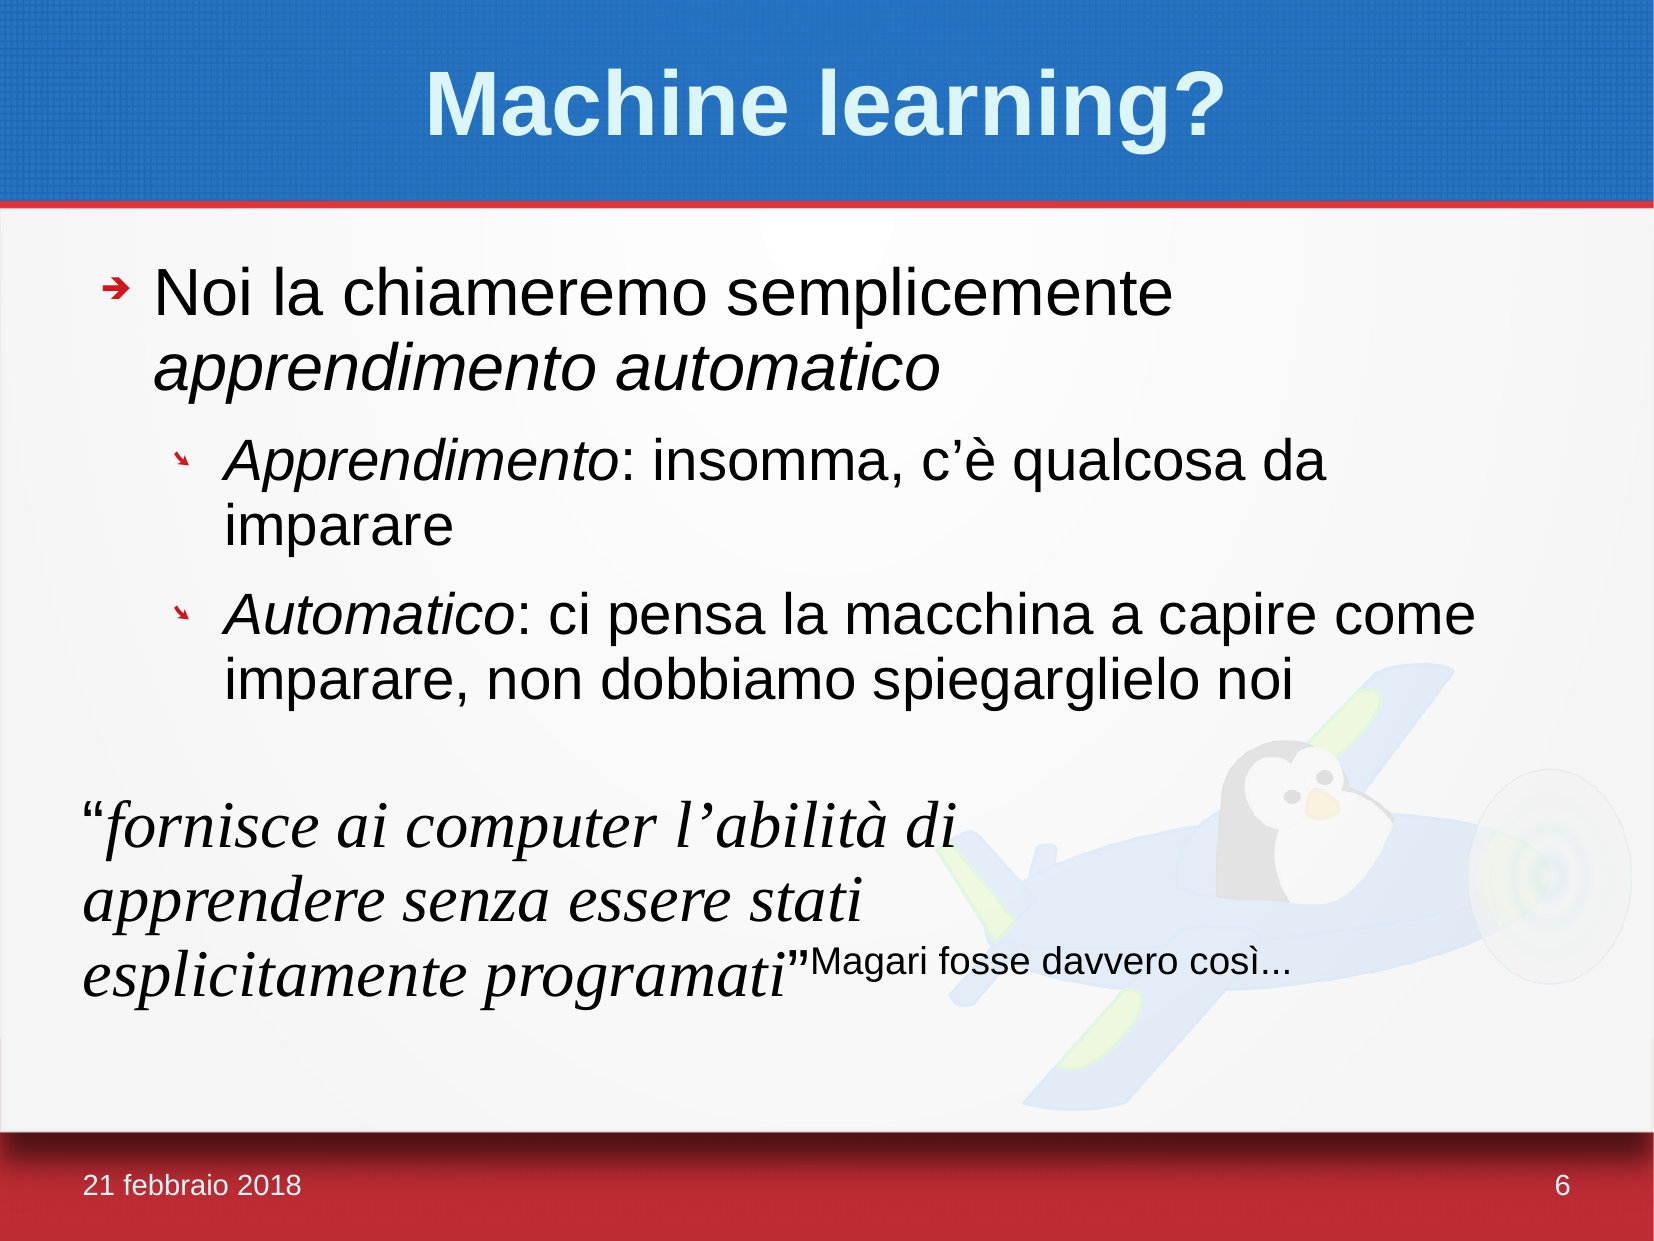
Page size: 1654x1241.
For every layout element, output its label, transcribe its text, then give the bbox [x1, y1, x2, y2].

title Machine learning? [82, 20, 1571, 186]
list Noi la chiameremo semplicemente apprendimento automatico Apprendimento: insomma, c’è qualcosa da imparare Automatico: ci pensa la macchina a capire come imparare, non dobbiamo spiegarglielo noi “fornisce ai computer l’abilità di apprendere senza essere stati esplicitamente programati”Magari fosse davvero così... [82, 255, 1571, 1081]
picture [0, 0, 1654, 1241]
